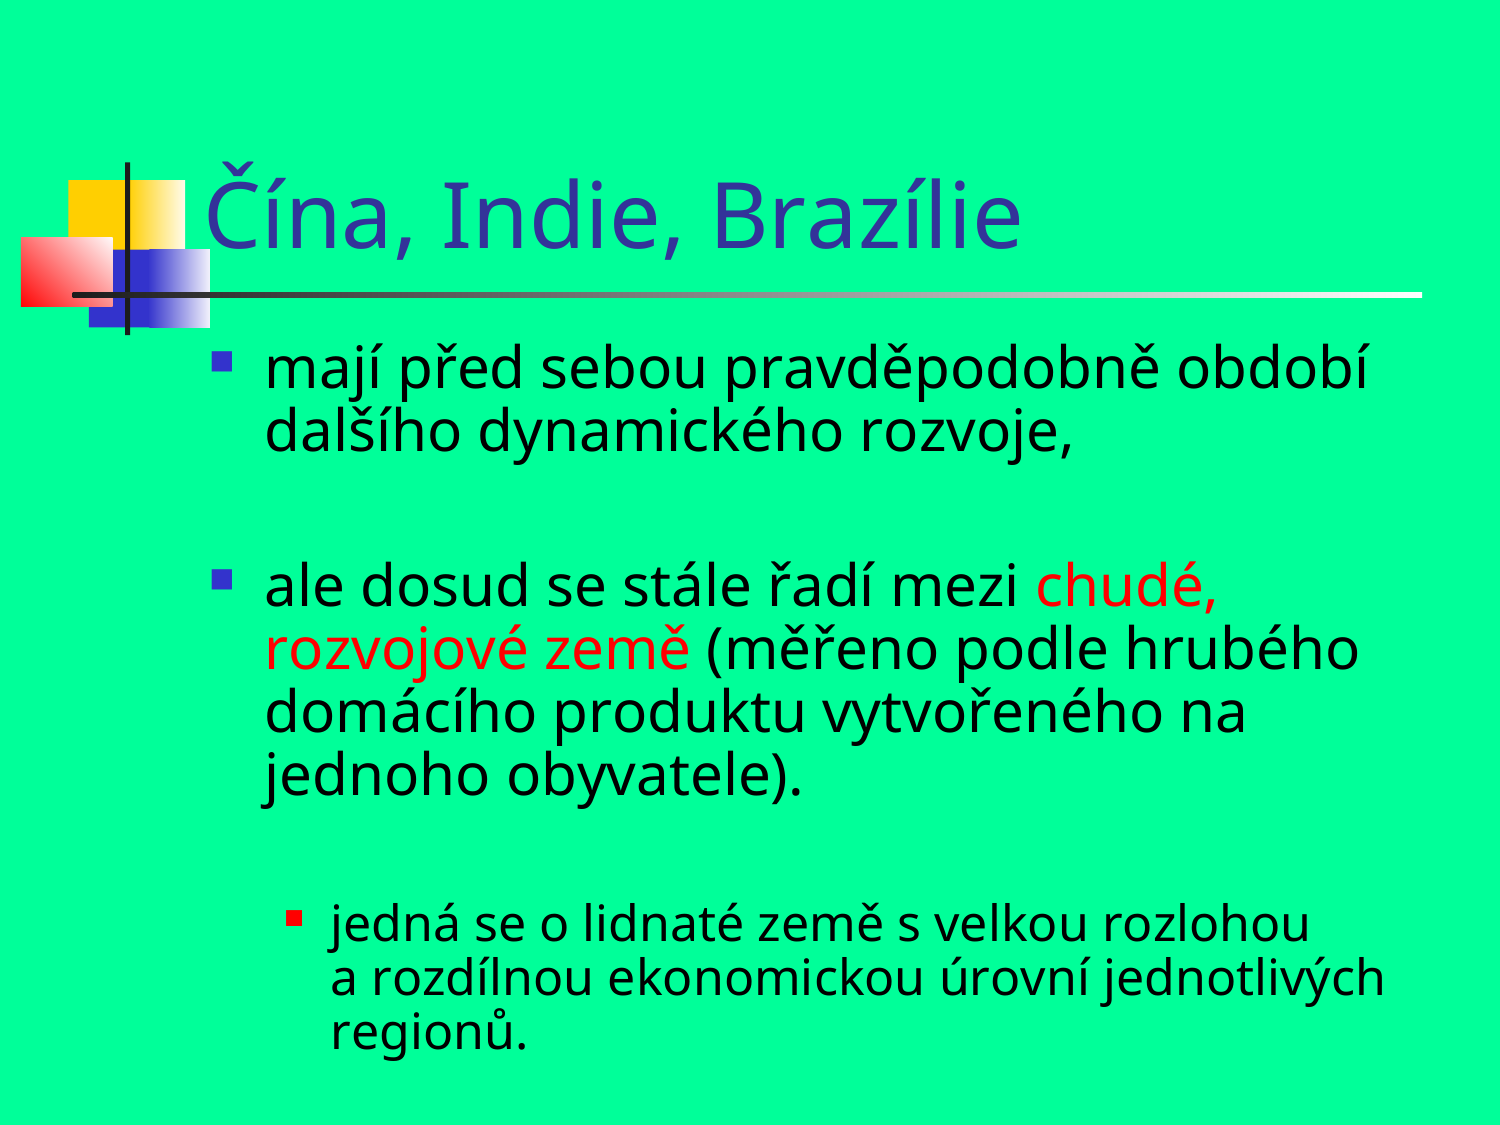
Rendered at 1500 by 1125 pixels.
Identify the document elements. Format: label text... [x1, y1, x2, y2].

title Čína, Indie, Brazílie [188, 35, 1468, 276]
list mají před sebou pravděpodobně období dalšího dynamického rozvoje, ale dosud se stále řadí mezi chudé, rozvojové země (měřeno podle hrubého domácího produktu vytvořeného na jednoho obyvatele). jedná se o lidnaté země s velkou rozlohou a rozdílnou ekonomickou úrovní jednotlivých regionů. [193, 331, 1469, 1125]
